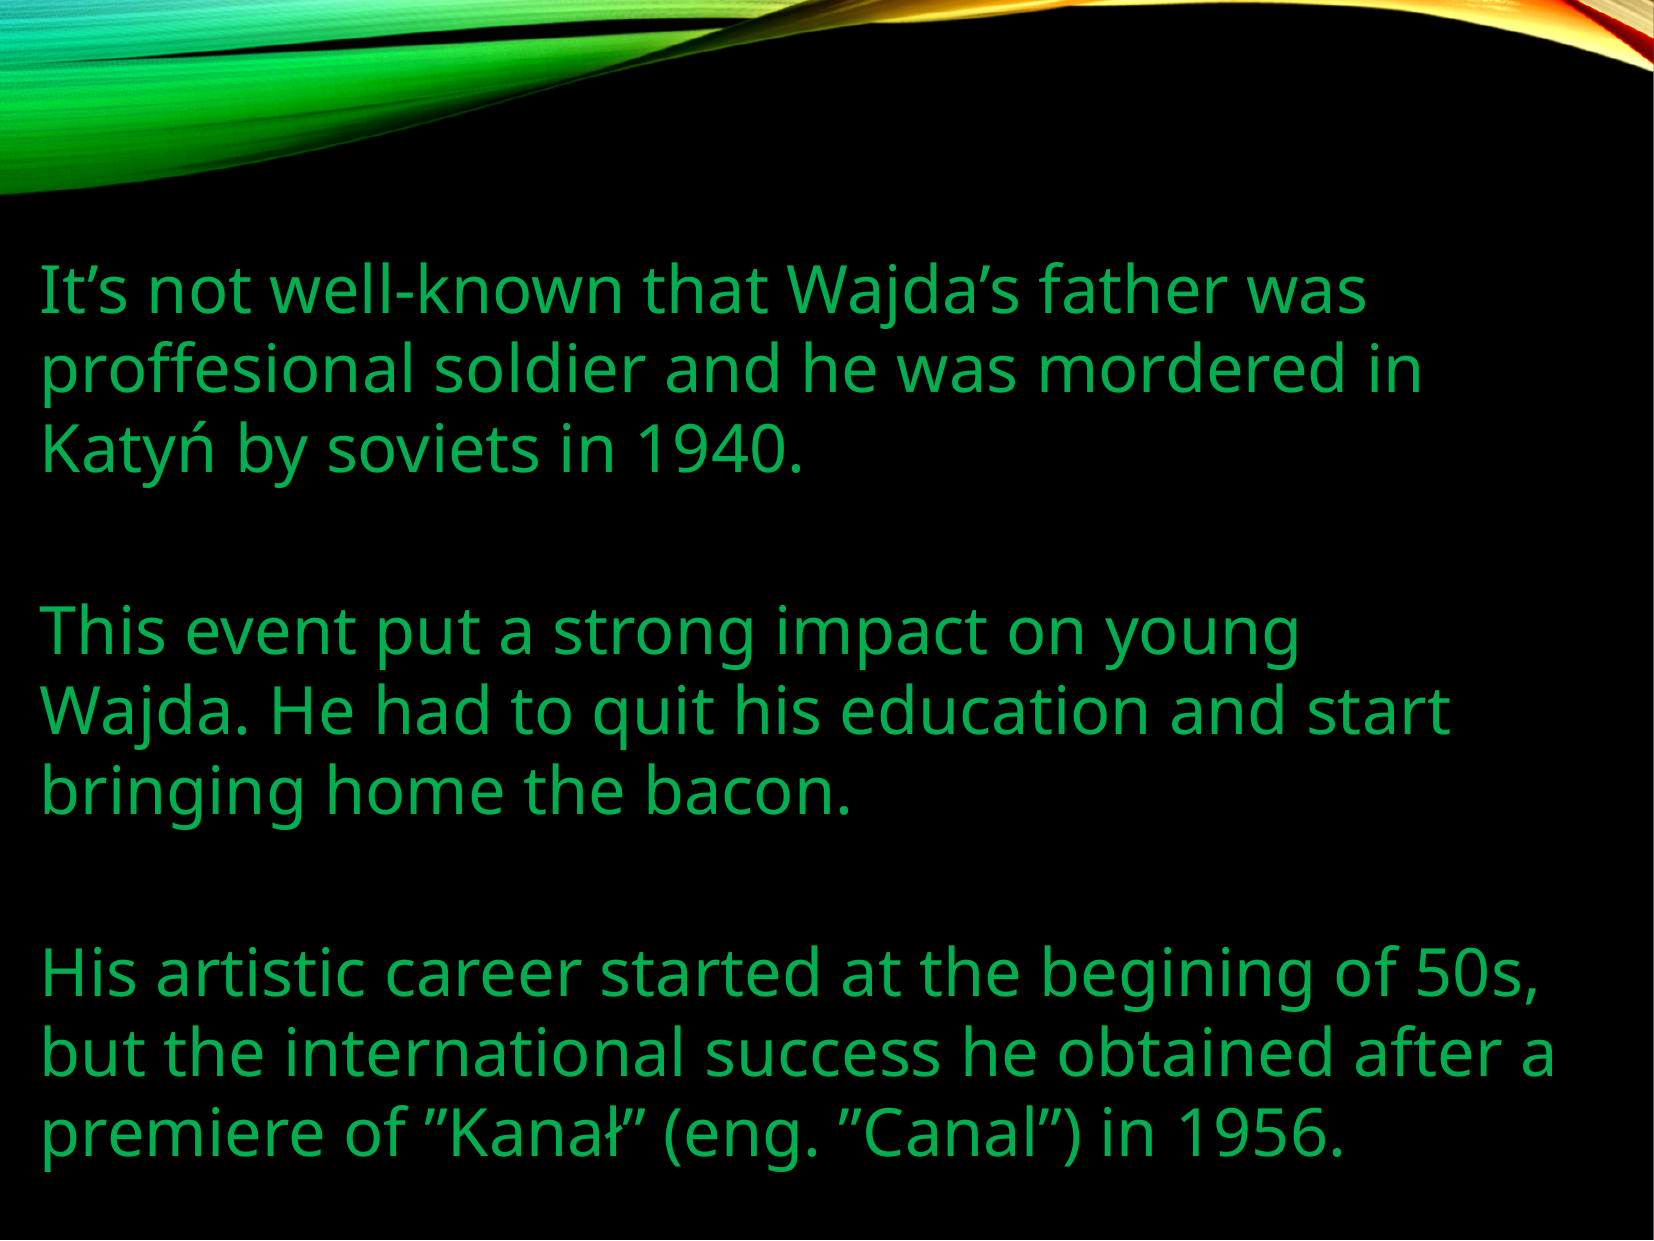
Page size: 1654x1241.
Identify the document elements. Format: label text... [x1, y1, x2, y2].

text_box His artistic career started at the begining of 50s, but the international success he obtained after a premiere of ”Kanał” (eng. ”Canal”) in 1956. [24, 922, 1612, 1180]
text_box It’s not well-known that Wajda’s father was proffesional soldier and he was mordered in Katyń by soviets in 1940. [24, 238, 1525, 497]
text_box This event put a strong impact on young Wajda. He had to quit his education and start bringing home the bacon. [24, 580, 1525, 839]
